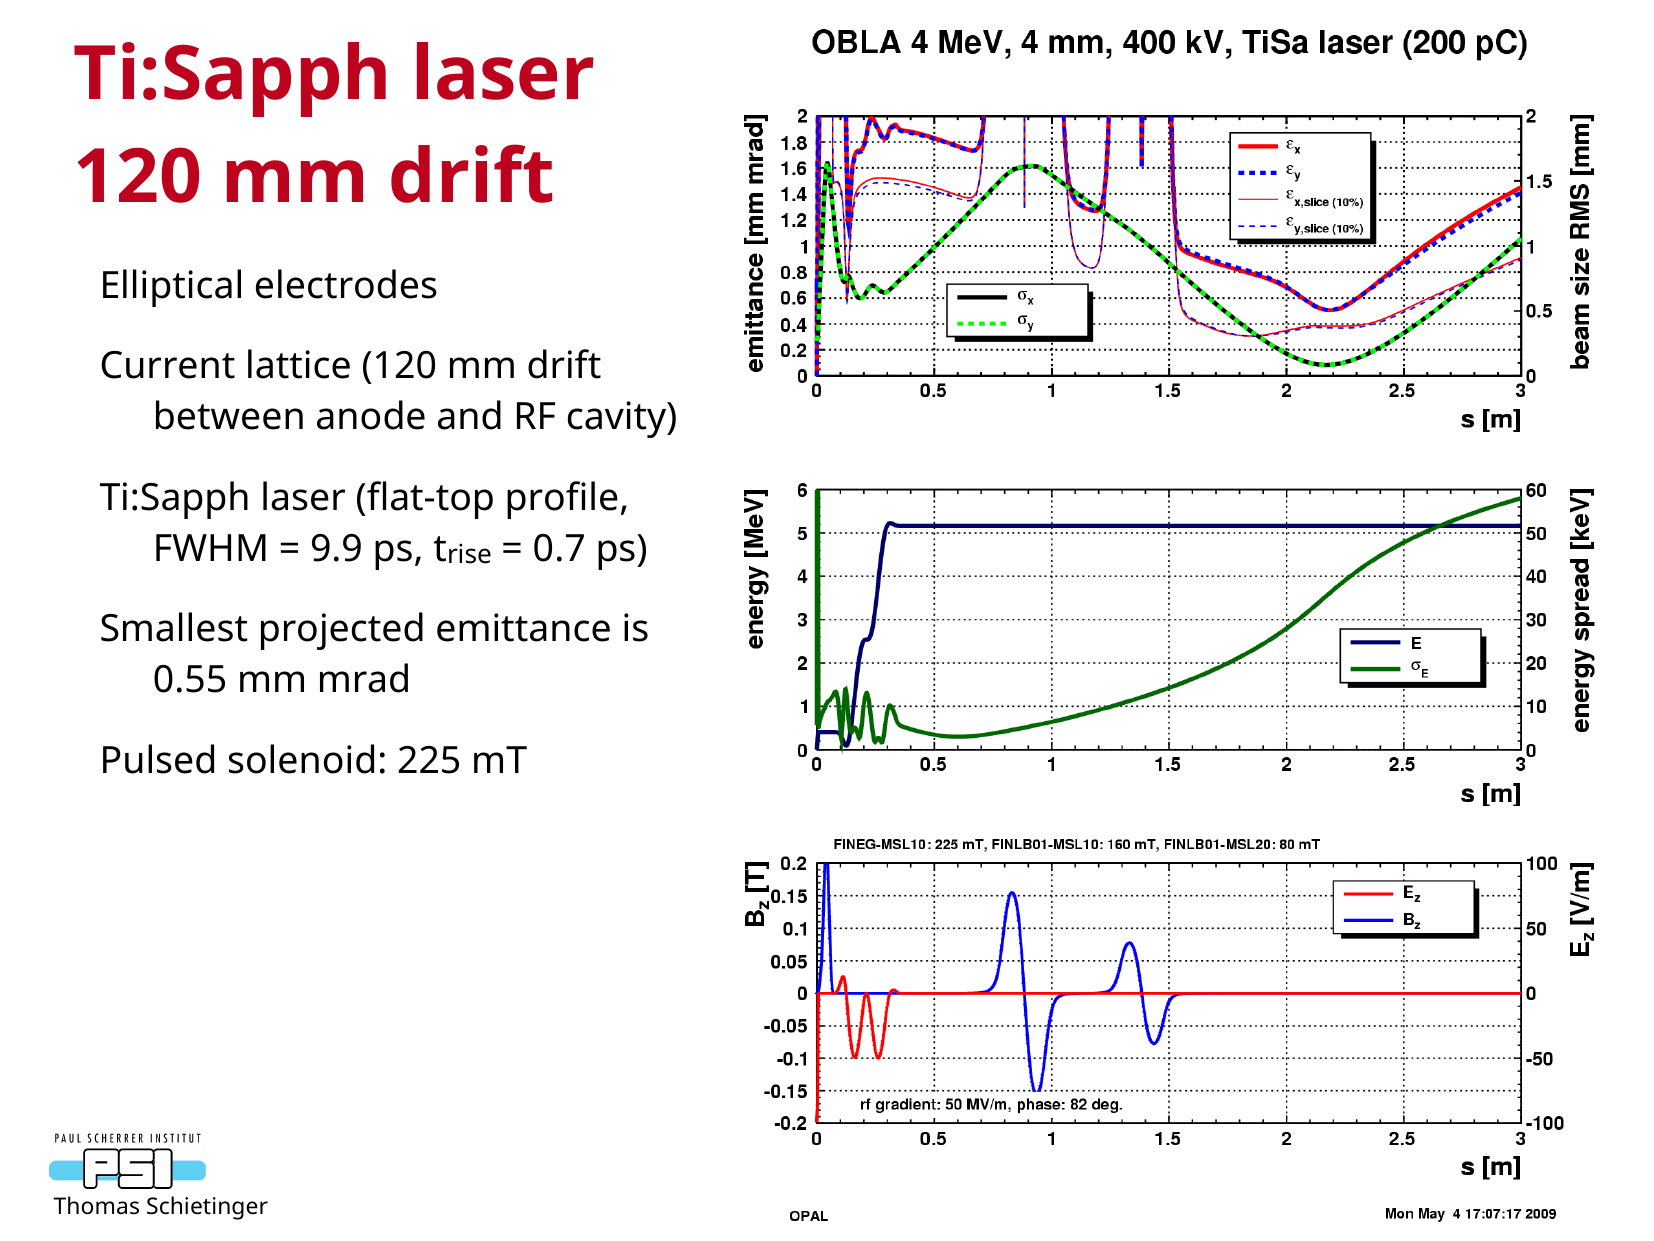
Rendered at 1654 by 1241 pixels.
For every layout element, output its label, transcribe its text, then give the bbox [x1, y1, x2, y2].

picture [49, 1133, 206, 1189]
picture [673, 0, 1637, 1241]
title Ti:Sapph laser 120 mm drift [73, 34, 699, 210]
list Elliptical electrodes Current lattice (120 mm drift between anode and RF cavity) Ti:Sapph laser (flat-top profile, FWHM = 9.9 ps, trise = 0.7 ps) Smallest projected emittance is 0.55 mm mrad Pulsed solenoid: 225 mT [81, 258, 686, 1078]
